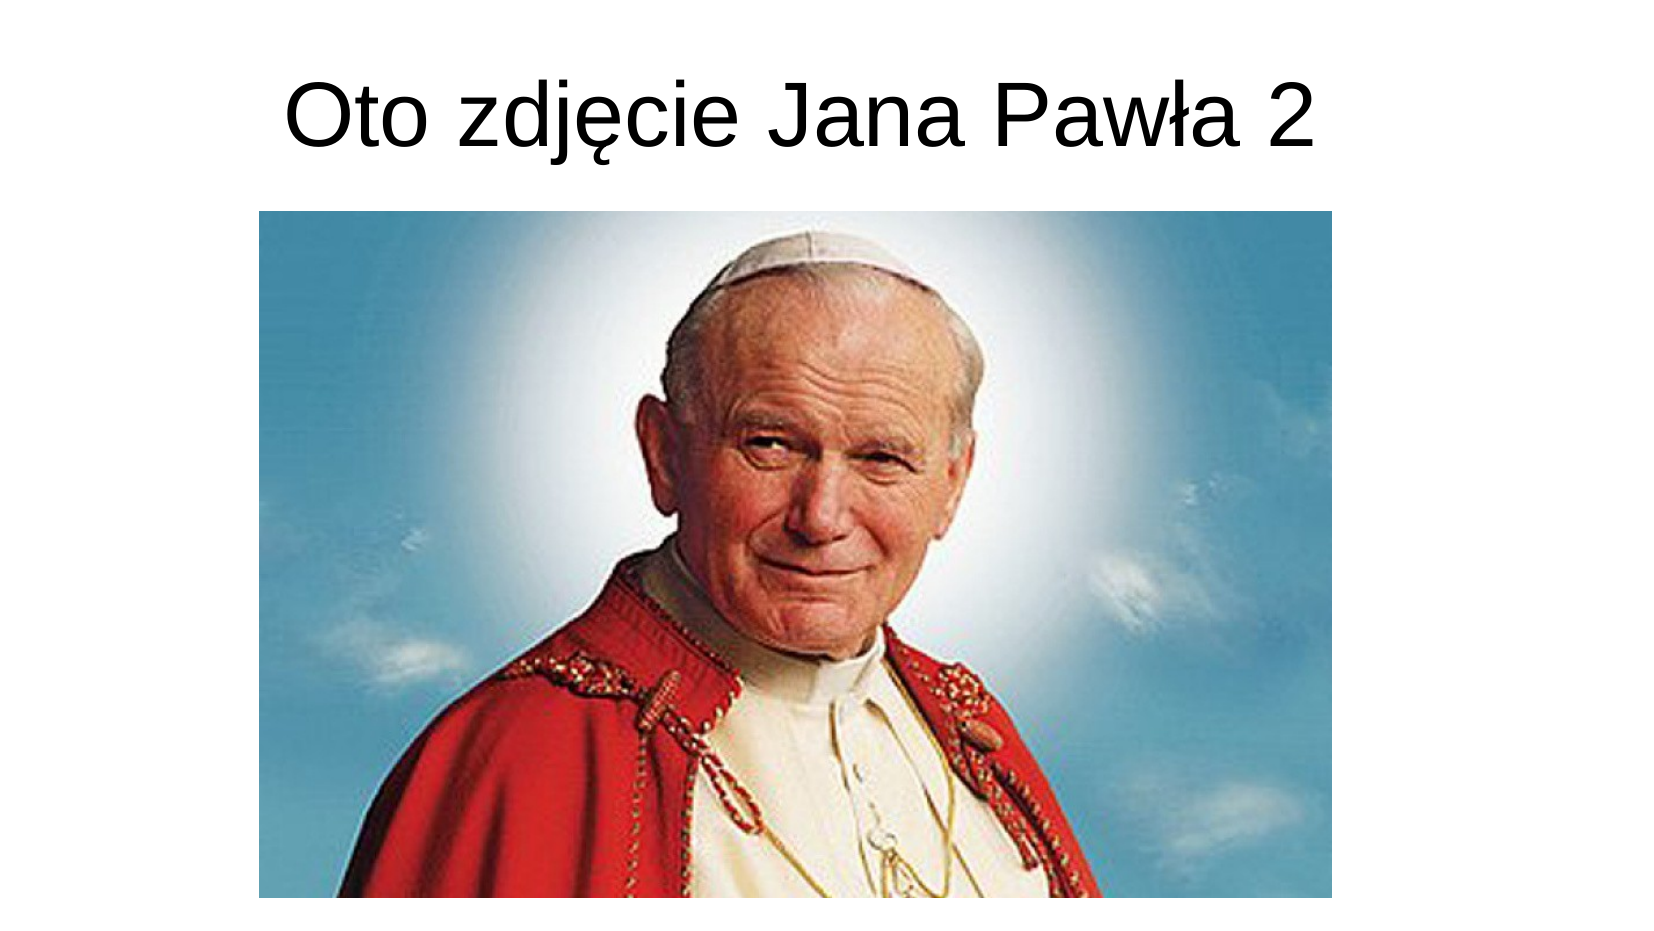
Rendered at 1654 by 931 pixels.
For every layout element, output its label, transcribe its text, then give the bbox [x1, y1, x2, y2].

picture [259, 211, 1332, 898]
title Oto zdjęcie Jana Pawła 2 [82, 37, 1571, 193]
